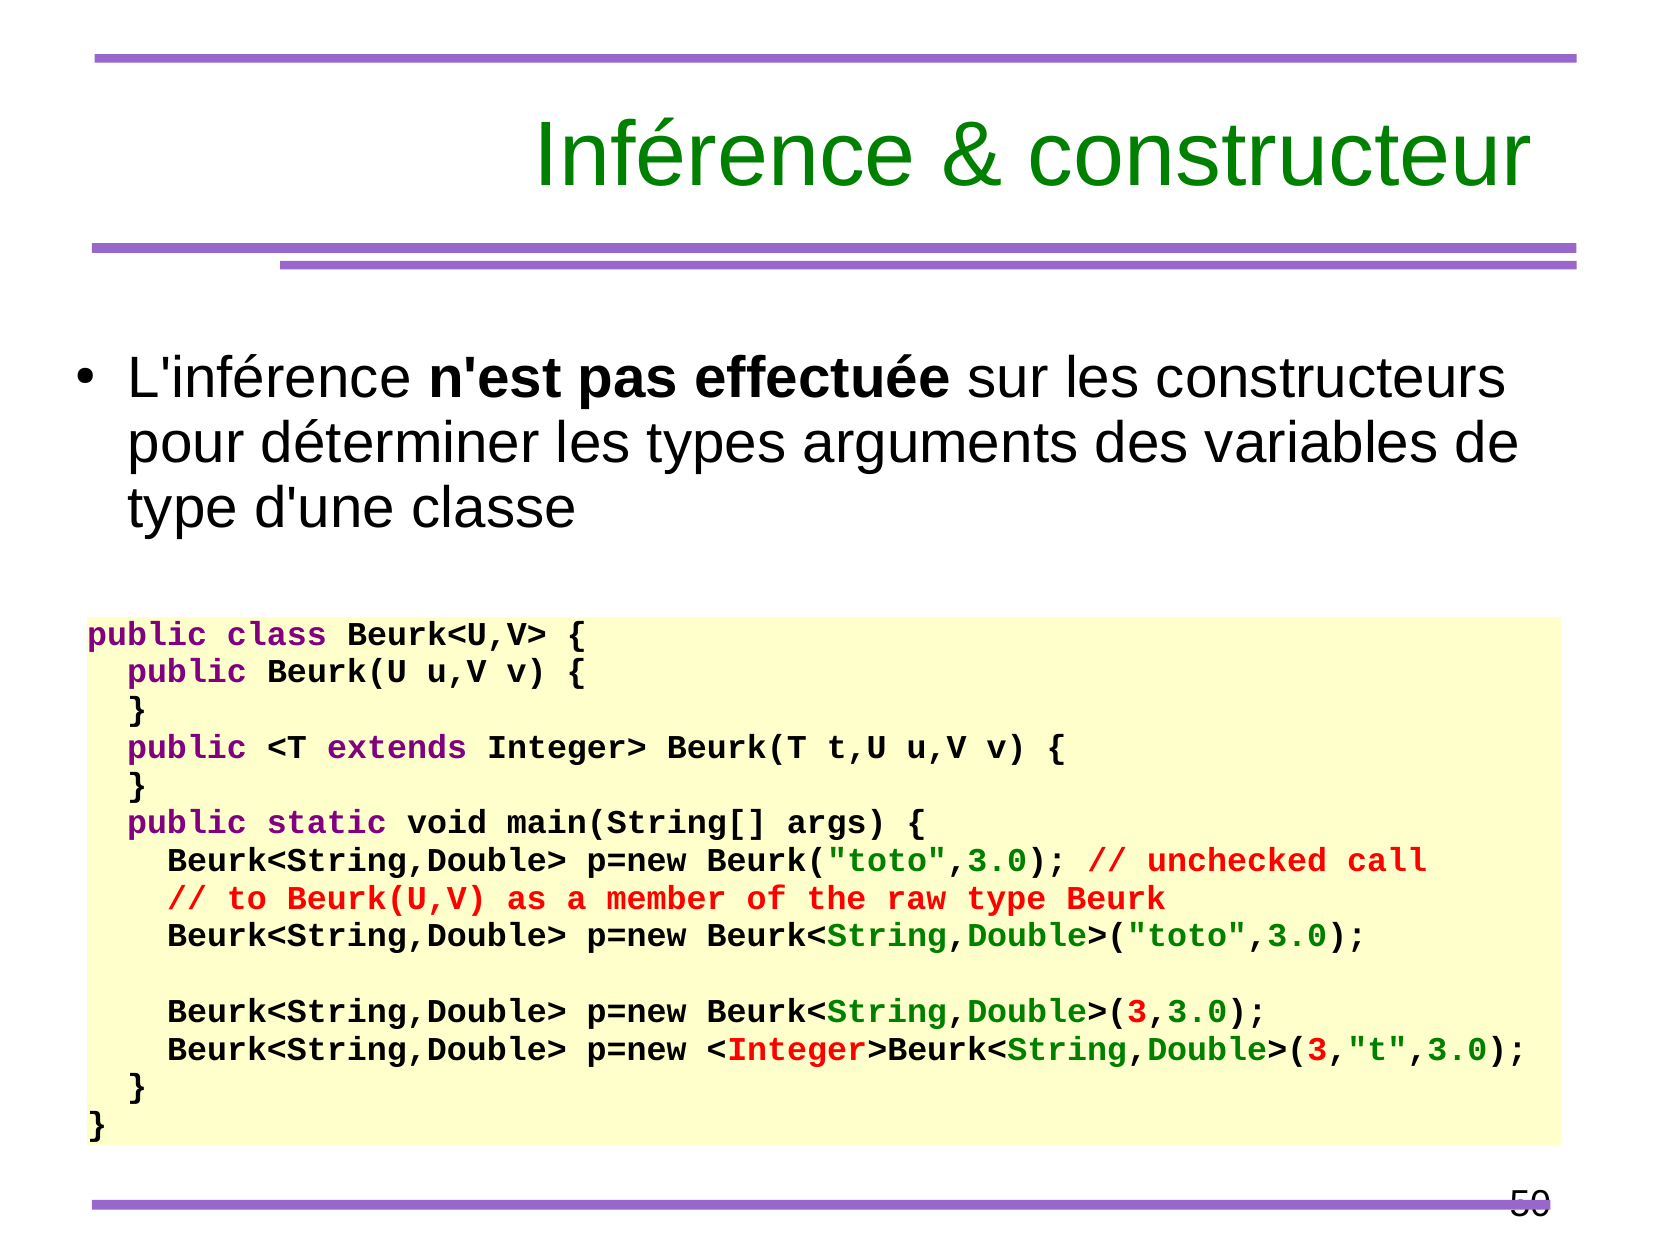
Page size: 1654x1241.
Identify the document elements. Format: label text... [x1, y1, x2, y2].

list L'inférence n'est pas effectuée sur les constructeurs pour déterminer les types arguments des variables de type d'une classe [57, 344, 1534, 583]
text_box public class Beurk<U,V> { public Beurk(U u,V v) { } public <T extends Integer> Beurk(T t,U u,V v) { } public static void main(String[] args) { Beurk<String,Double> p=new Beurk("toto",3.0); // unchecked call // to Beurk(U,V) as a member of the raw type Beurk Beurk<String,Double> p=new Beurk<String,Double>("toto",3.0); Beurk<String,Double> p=new Beurk<String,Double>(3,3.0); Beurk<String,Double> p=new <Integer>Beurk<String,Double>(3,"t",3.0); } } [87, 617, 1562, 1146]
title Inférence & constructeur [121, 49, 1534, 257]
